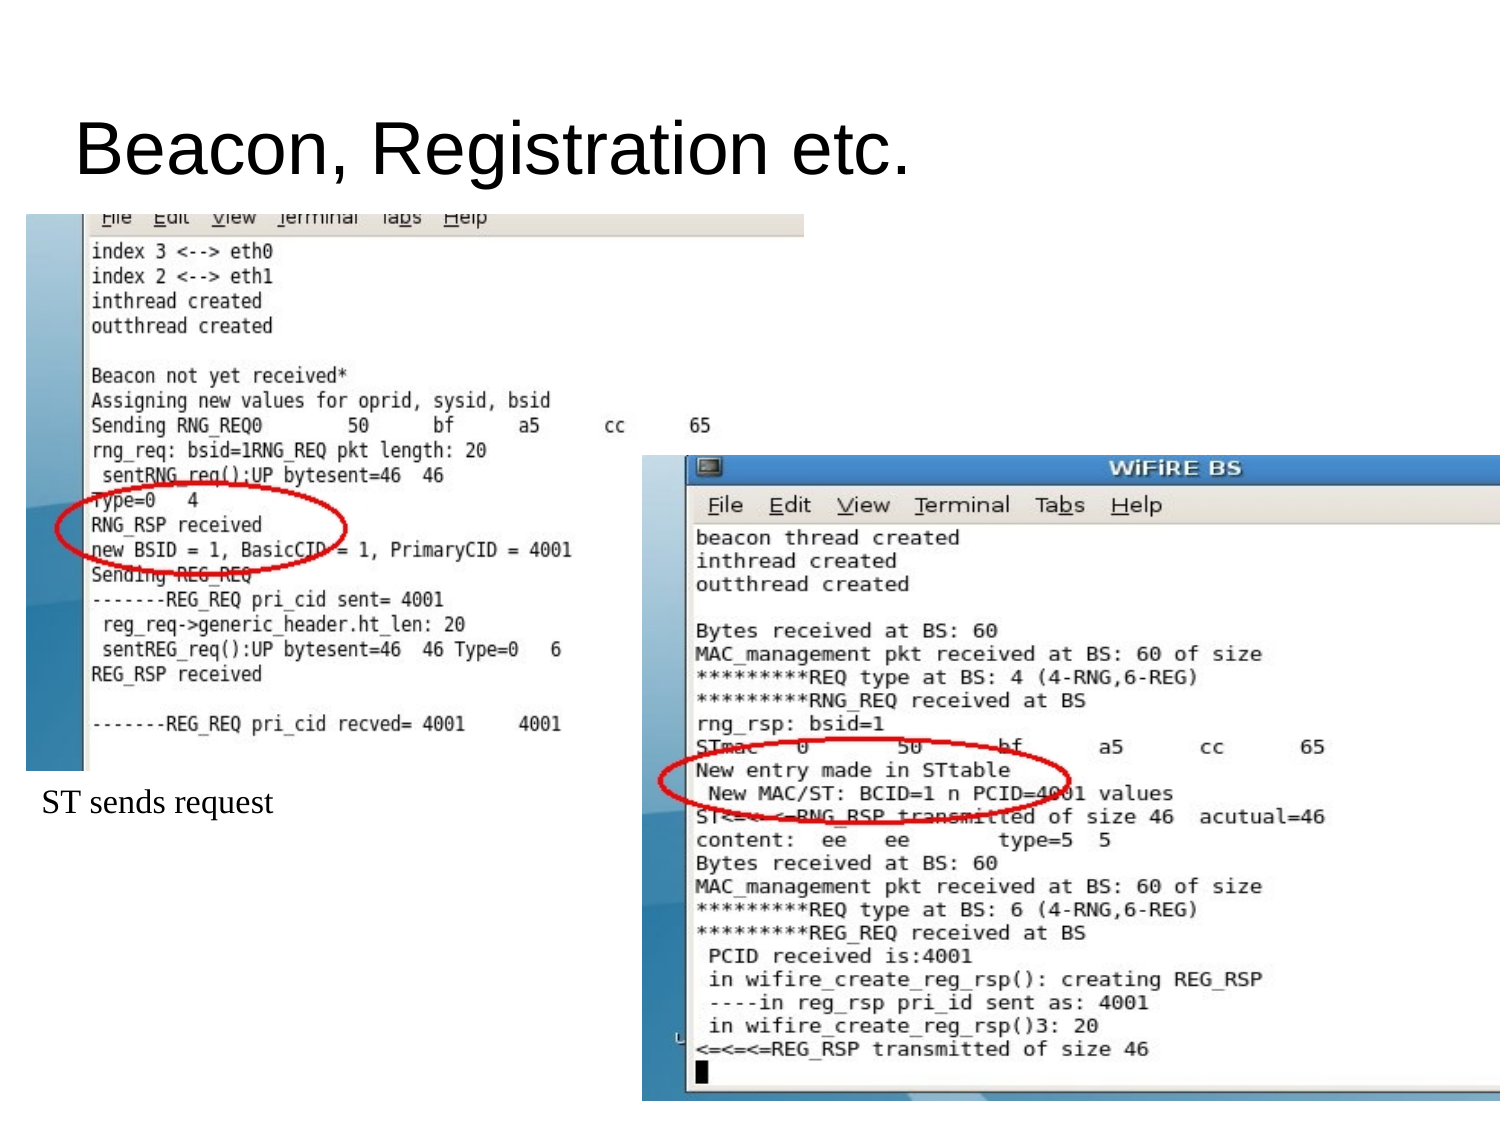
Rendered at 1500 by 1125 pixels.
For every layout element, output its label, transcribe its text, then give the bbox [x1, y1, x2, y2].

picture [26, 214, 1500, 1101]
title Beacon, Registration etc. [74, 51, 1425, 227]
text_box ST sends request [26, 766, 509, 831]
